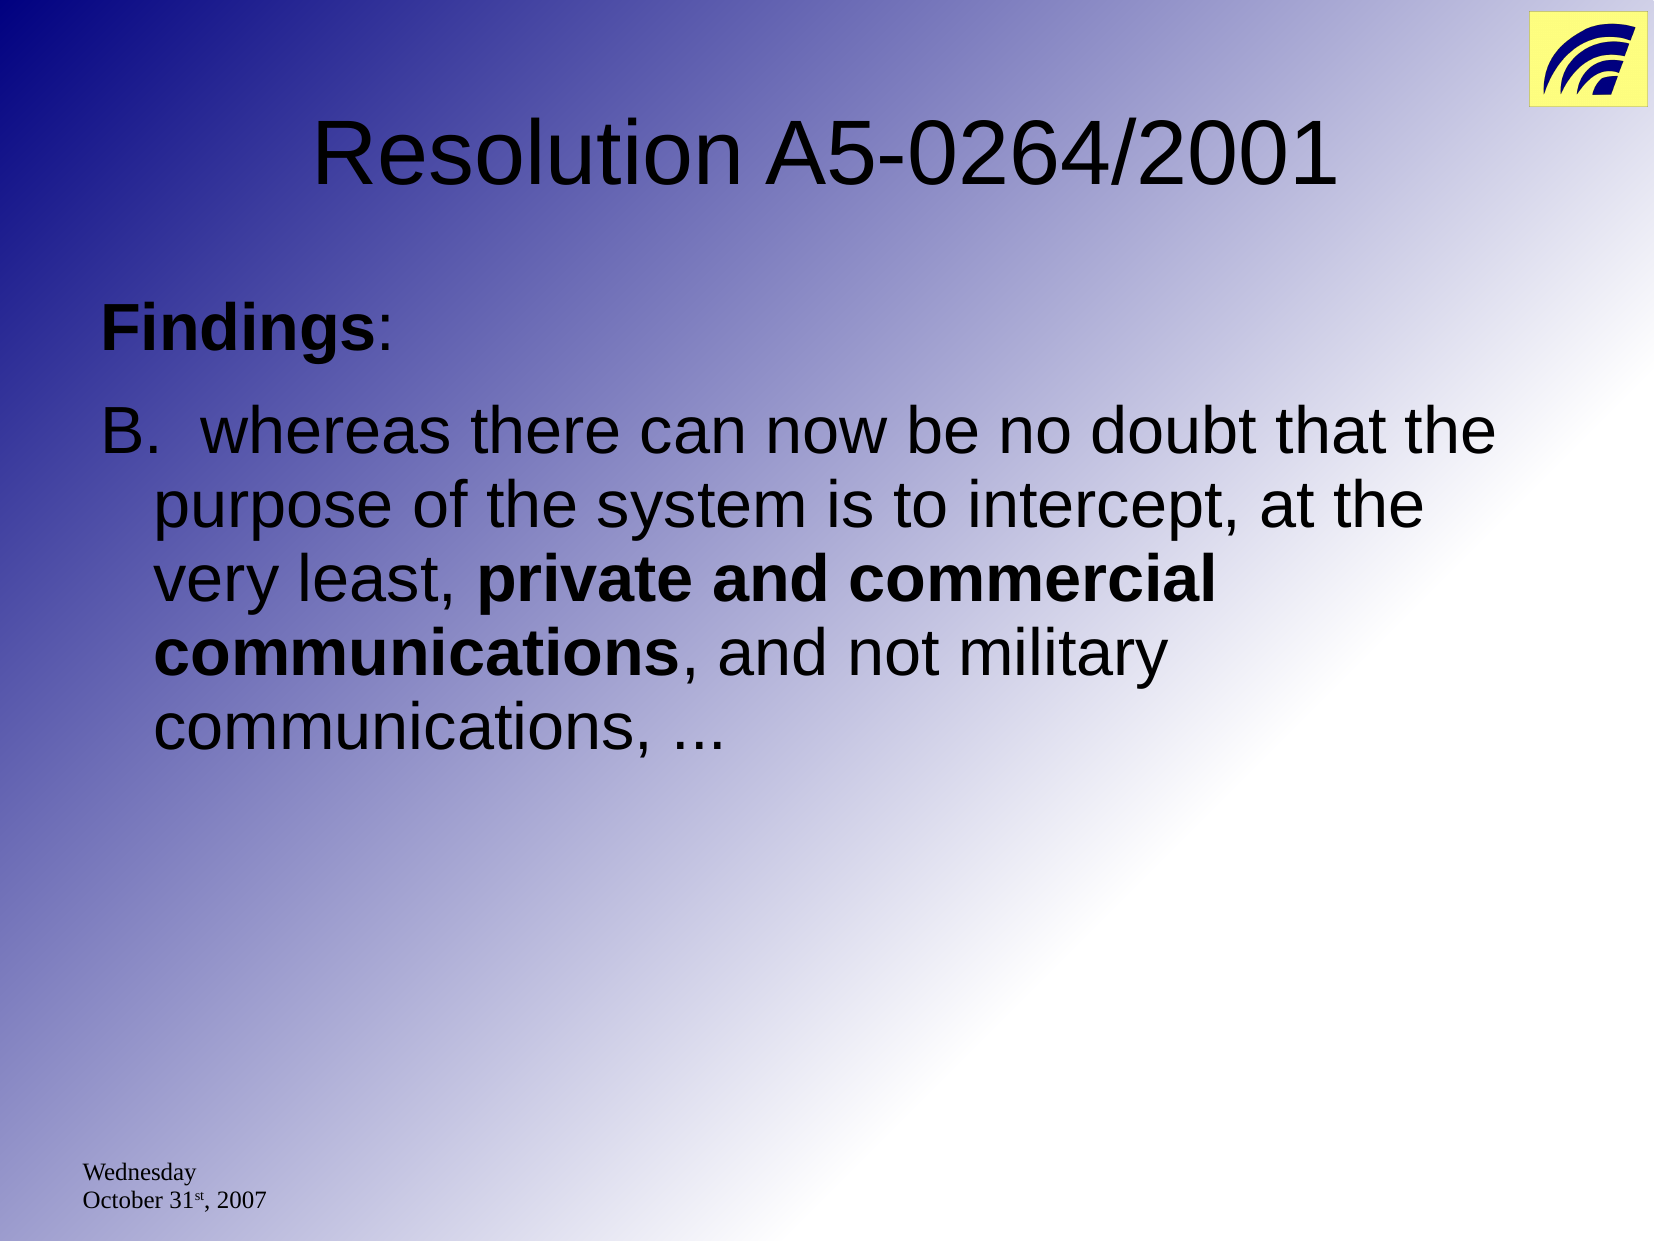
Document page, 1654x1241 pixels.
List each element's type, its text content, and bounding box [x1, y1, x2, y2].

title Resolution A5-0264/2001 [82, 56, 1571, 250]
picture [1529, 11, 1648, 107]
list Findings: B. whereas there can now be no doubt that the purpose of the system is to intercept, at the very least, private and commercial communications, and not military communications, ... [82, 290, 1571, 1094]
